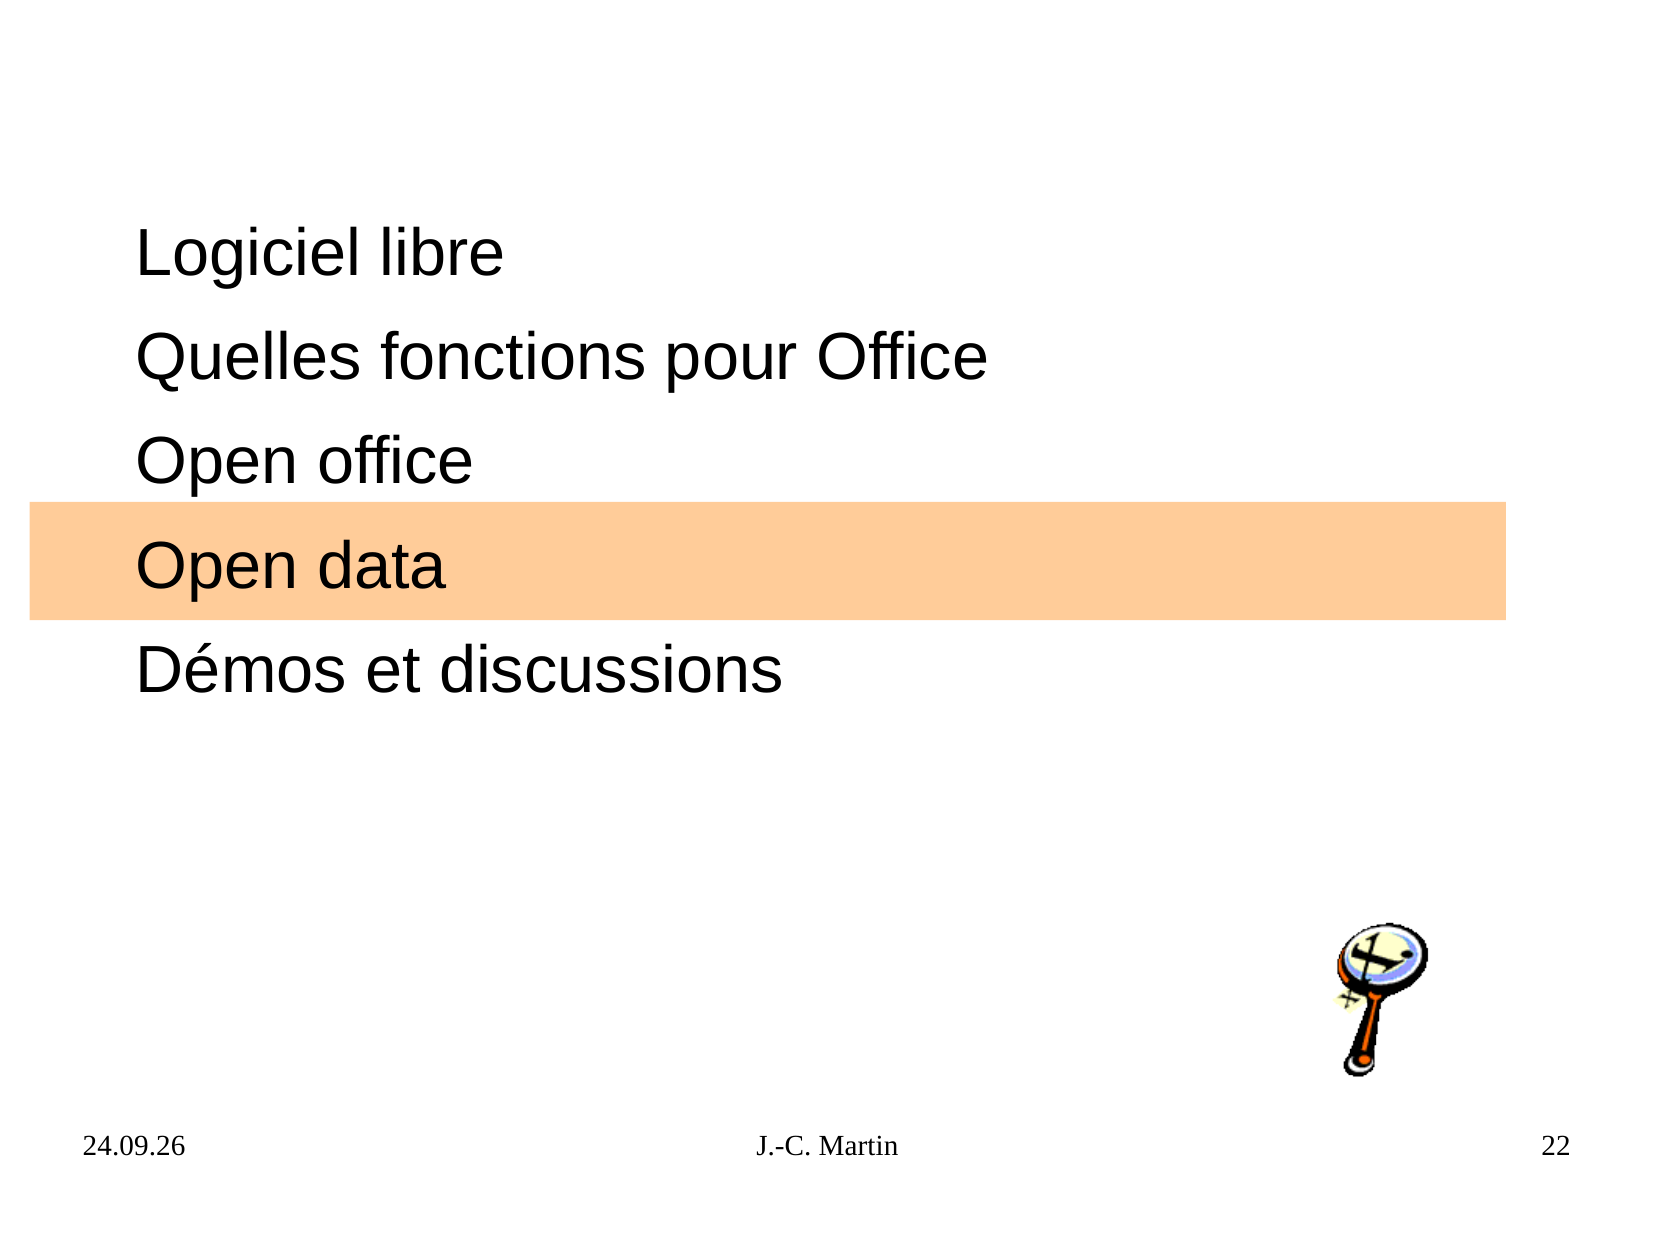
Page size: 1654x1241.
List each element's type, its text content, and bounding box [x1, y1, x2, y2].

picture [1328, 915, 1485, 1085]
text_box [29, 501, 118, 621]
list Logiciel libre Quelles fonctions pour Office Open office Open data Démos et discussions [118, 214, 1607, 1034]
